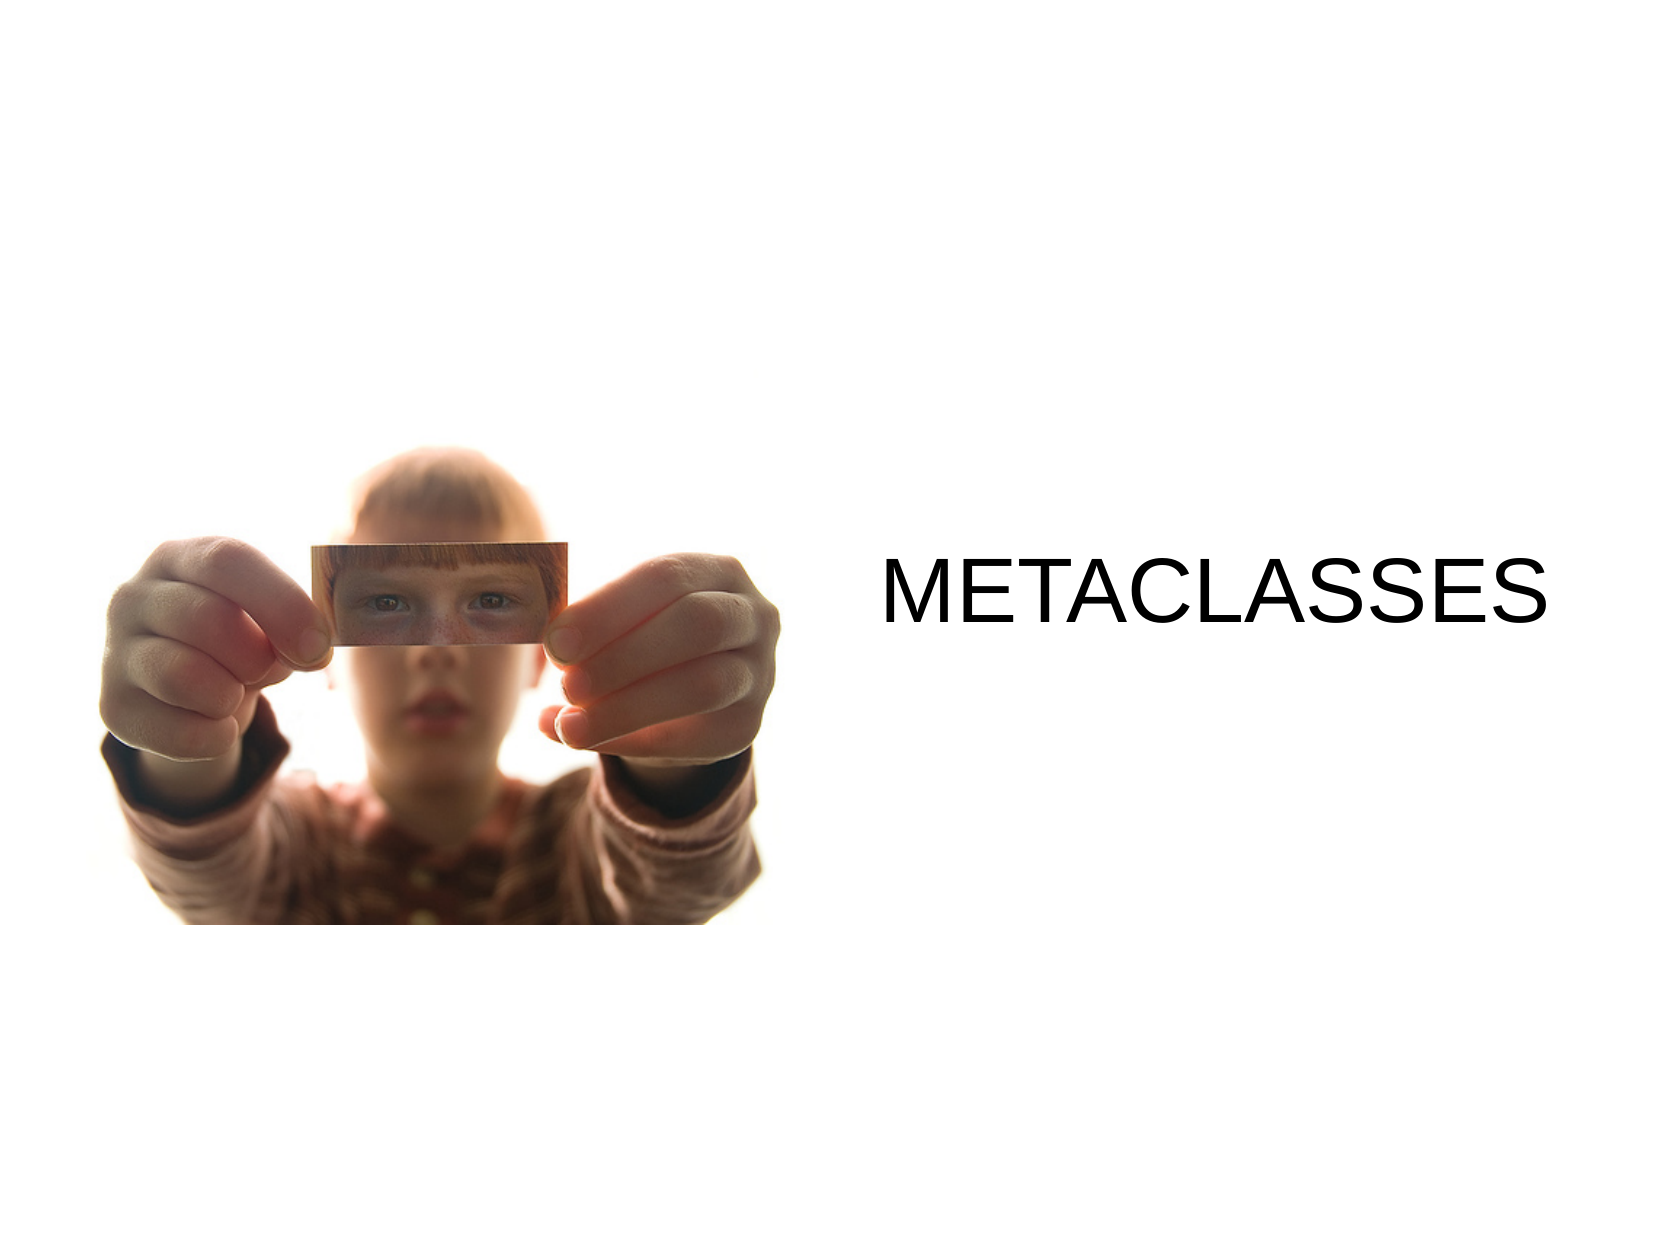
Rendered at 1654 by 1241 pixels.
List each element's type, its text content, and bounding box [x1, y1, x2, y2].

title METACLASSES [825, 56, 1571, 1126]
picture [75, 343, 802, 925]
